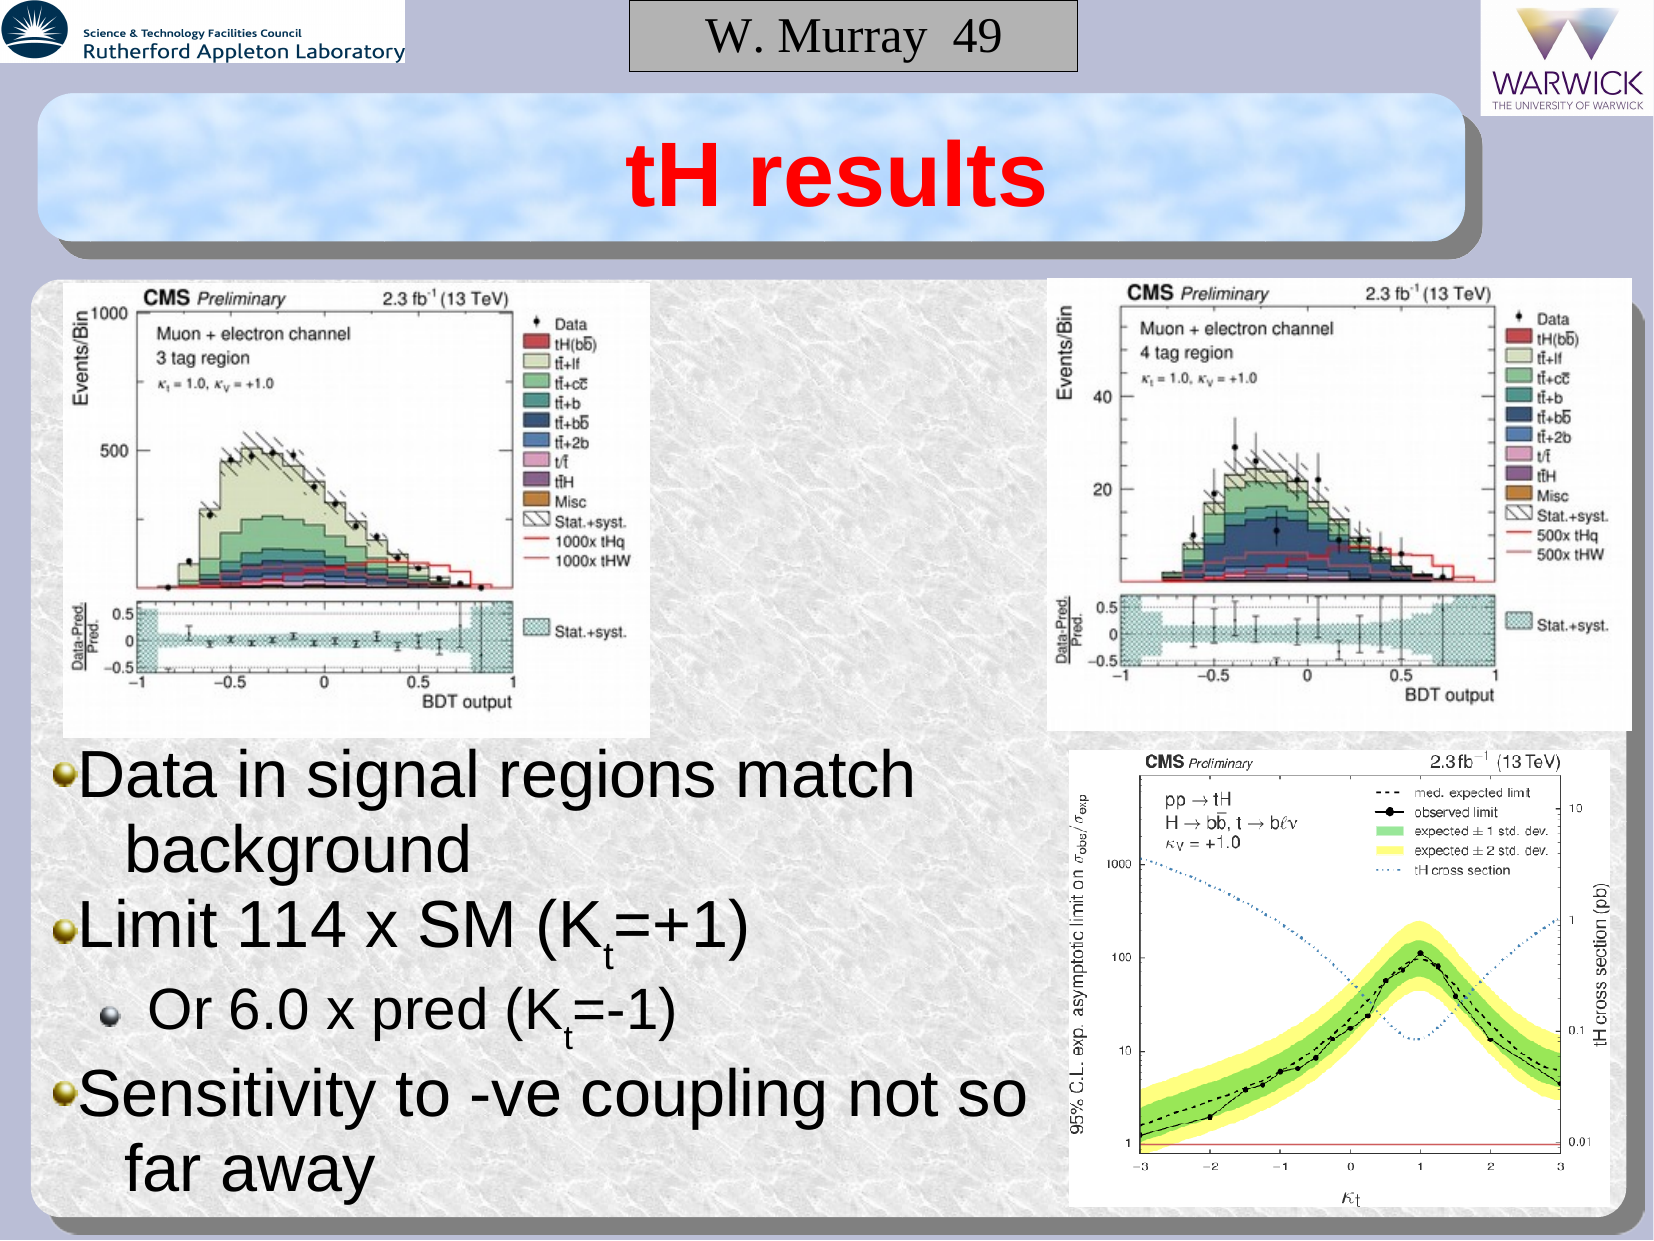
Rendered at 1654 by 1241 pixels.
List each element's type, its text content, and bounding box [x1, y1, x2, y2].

picture [37, 93, 1452, 242]
list Data in signal regions match background Limit 114 x SM (Kt=+1) Or 6.0 x pred (Kt=-1) Sensitivity to -ve coupling not so far away [53, 737, 1055, 1206]
picture [1480, 0, 1654, 116]
title tH results [90, 101, 1584, 249]
picture [30, 278, 1632, 1218]
picture [0, 0, 405, 63]
